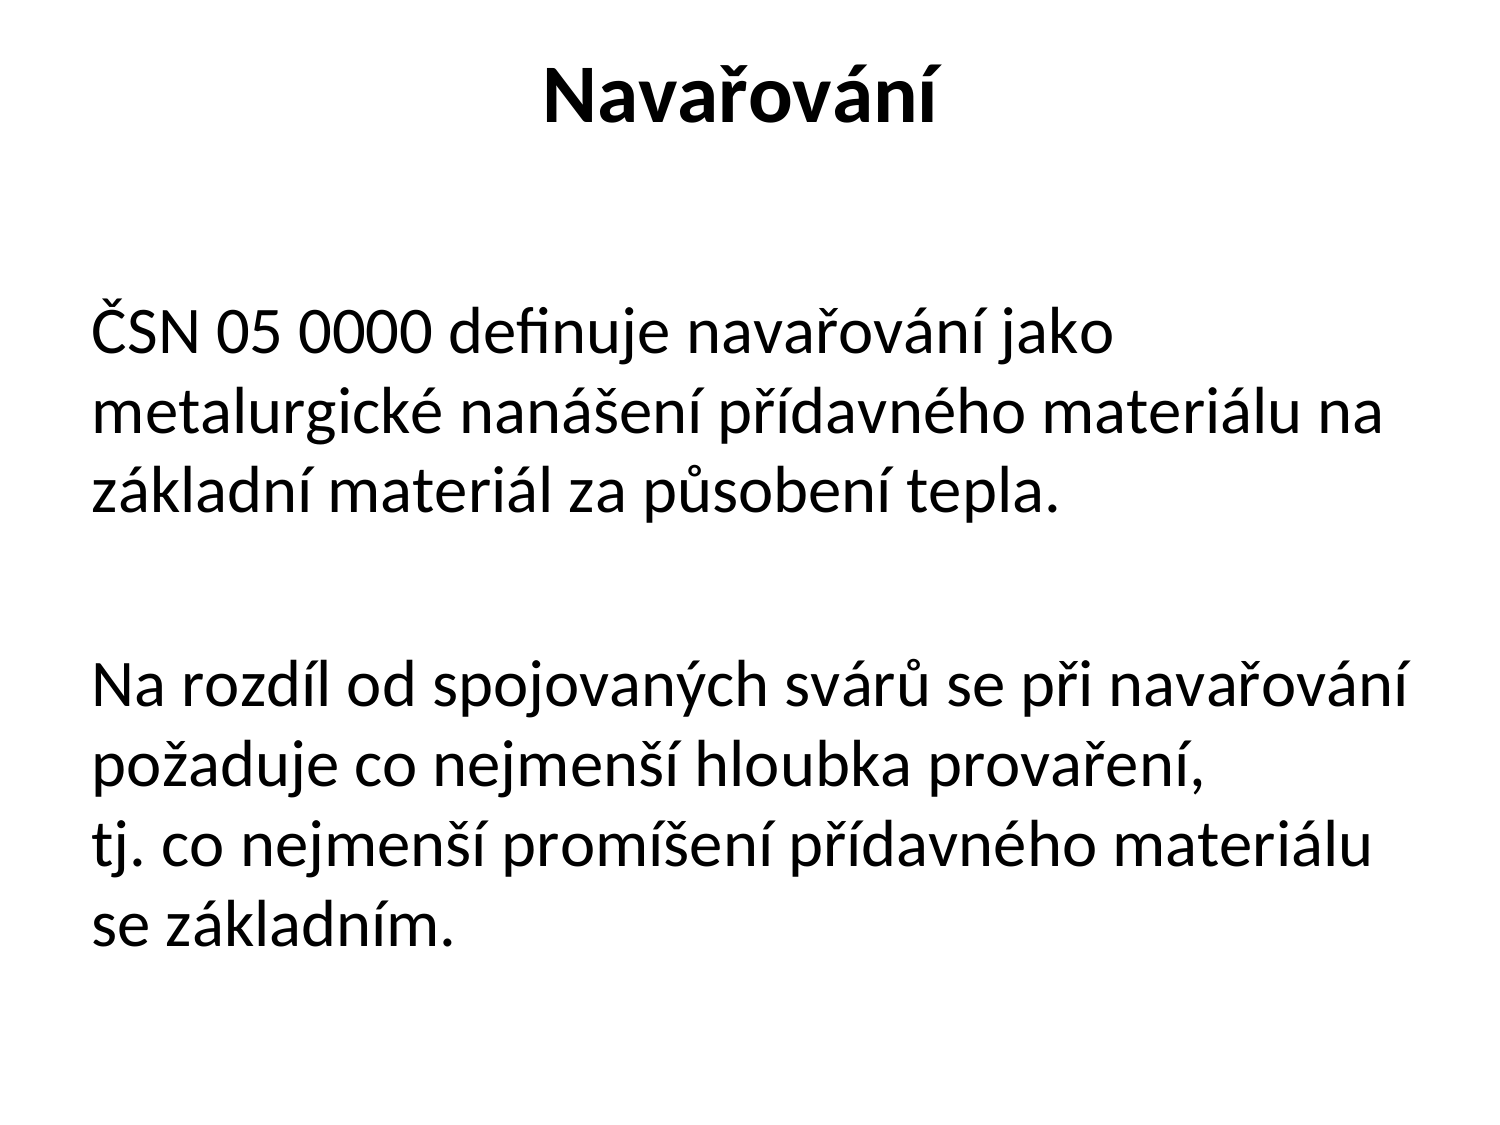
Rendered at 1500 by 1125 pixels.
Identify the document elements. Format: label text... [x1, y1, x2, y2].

list ČSN 05 0000 definuje navařování jako metalurgické nanášení přídavného materiálu na základní materiál za působení tepla. Na rozdíl od spojovaných svárů se při navařování požaduje co nejmenší hloubka provaření, tj. co nejmenší promíšení přídavného materiálu se základním. [76, 278, 1427, 1064]
title Navařování [75, 31, 1426, 247]
